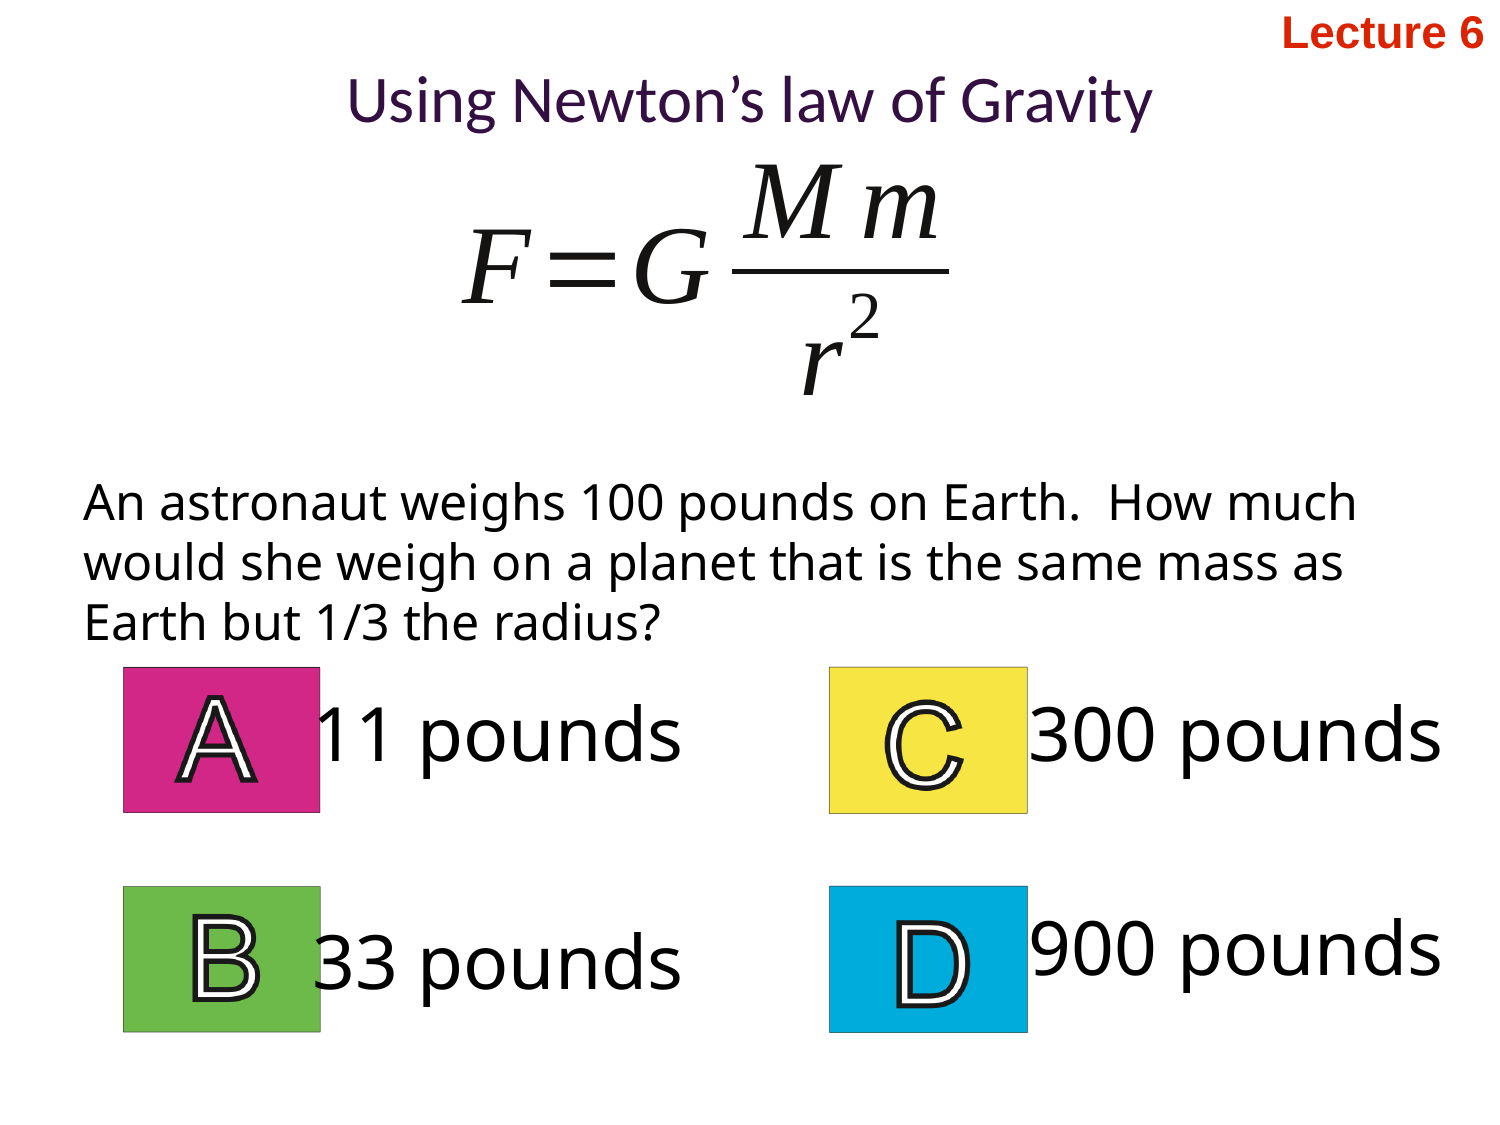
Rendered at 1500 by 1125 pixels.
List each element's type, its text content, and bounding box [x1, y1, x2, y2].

picture [828, 884, 1029, 1034]
text_box 11 pounds [297, 679, 699, 785]
picture [827, 665, 1029, 815]
text_box 33 pounds [297, 907, 699, 1013]
picture [897, 921, 969, 1007]
picture [121, 664, 322, 815]
text_box An astronaut weighs 100 pounds on Earth. How much would she weigh on a planet that is the same mass as Earth but 1/3 the radius? [68, 463, 1456, 659]
picture [121, 884, 322, 1034]
chart [449, 139, 961, 421]
text_box 900 pounds [1014, 892, 1459, 998]
text_box Lecture 6 [1185, 0, 1500, 67]
text_box 300 pounds [1014, 679, 1459, 785]
text_box Using Newton’s law of Gravity [0, 48, 1500, 144]
